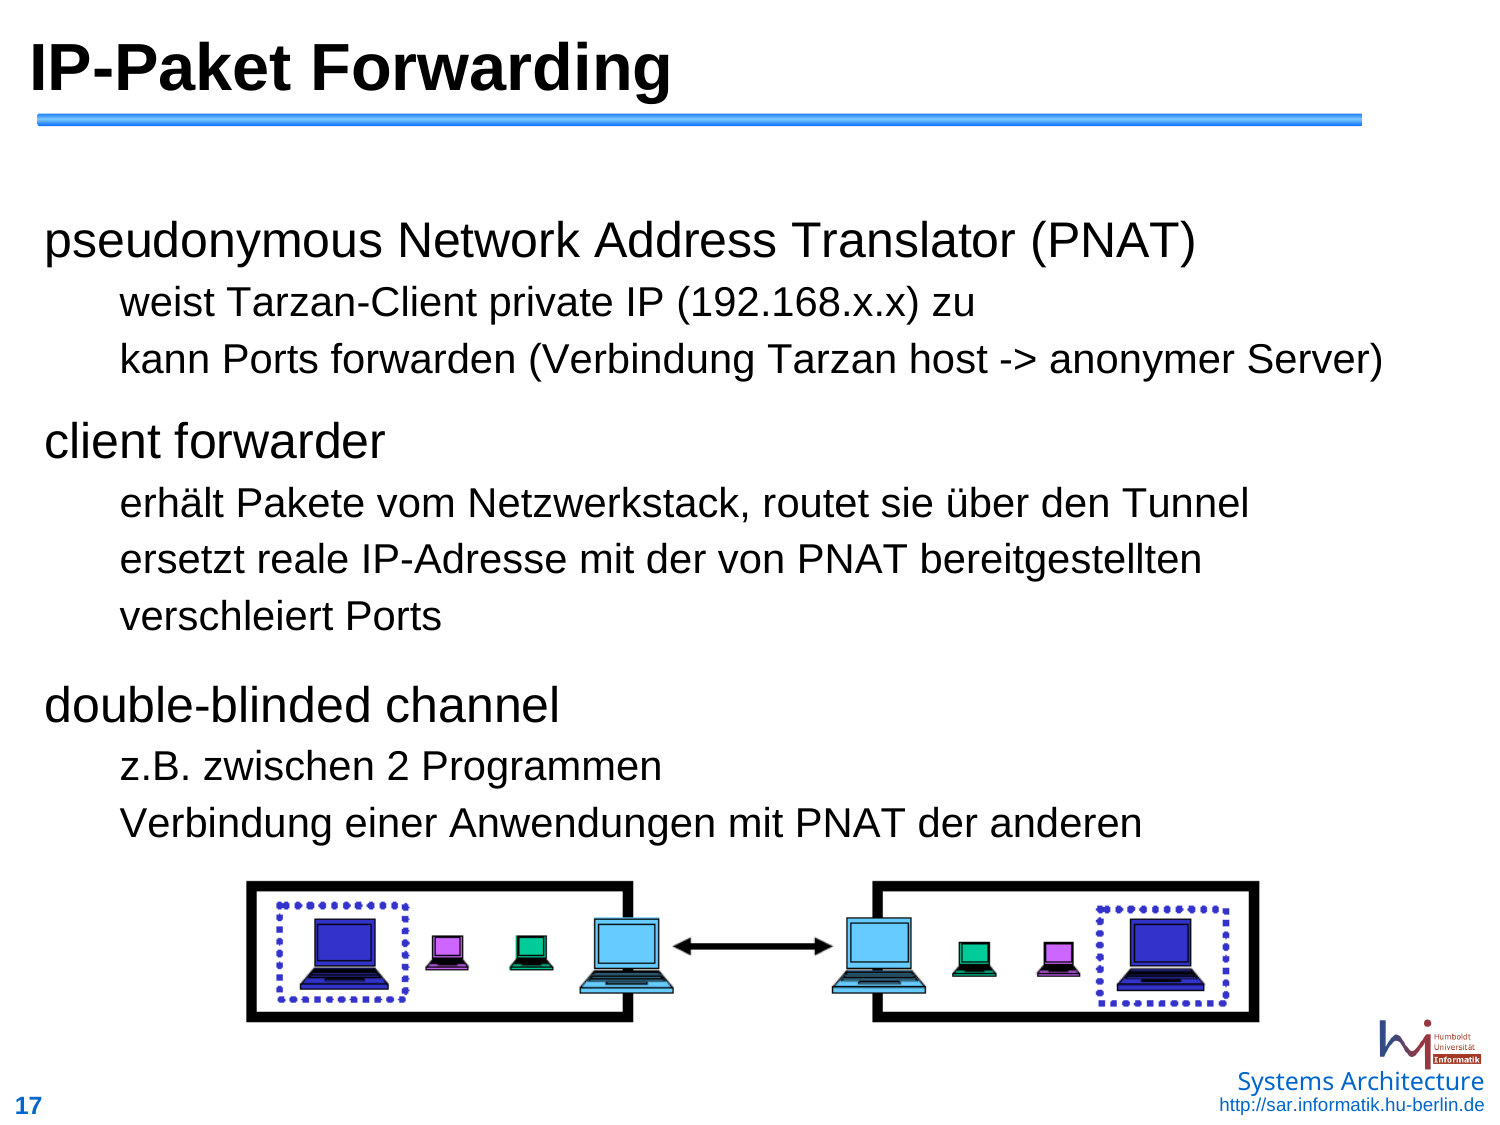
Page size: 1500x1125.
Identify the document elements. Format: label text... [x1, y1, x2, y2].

title IP-Paket Forwarding [29, 19, 1500, 115]
picture [236, 863, 1266, 1034]
picture [1376, 1016, 1483, 1071]
list pseudonymous Network Address Translator (PNAT) weist Tarzan-Client private IP (192.168.x.x) zu kann Ports forwarden (Verbindung Tarzan host -> anonymer Server) [29, 177, 1447, 363]
list client forwarder erhält Pakete vom Netzwerkstack, routet sie über den Tunnel ersetzt reale IP-Adresse mit der von PNAT bereitgestellten verschleiert Ports [29, 377, 1447, 621]
list double-blinded channel z.B. zwischen 2 Programmen Verbindung einer Anwendungen mit PNAT der anderen [29, 641, 1447, 828]
